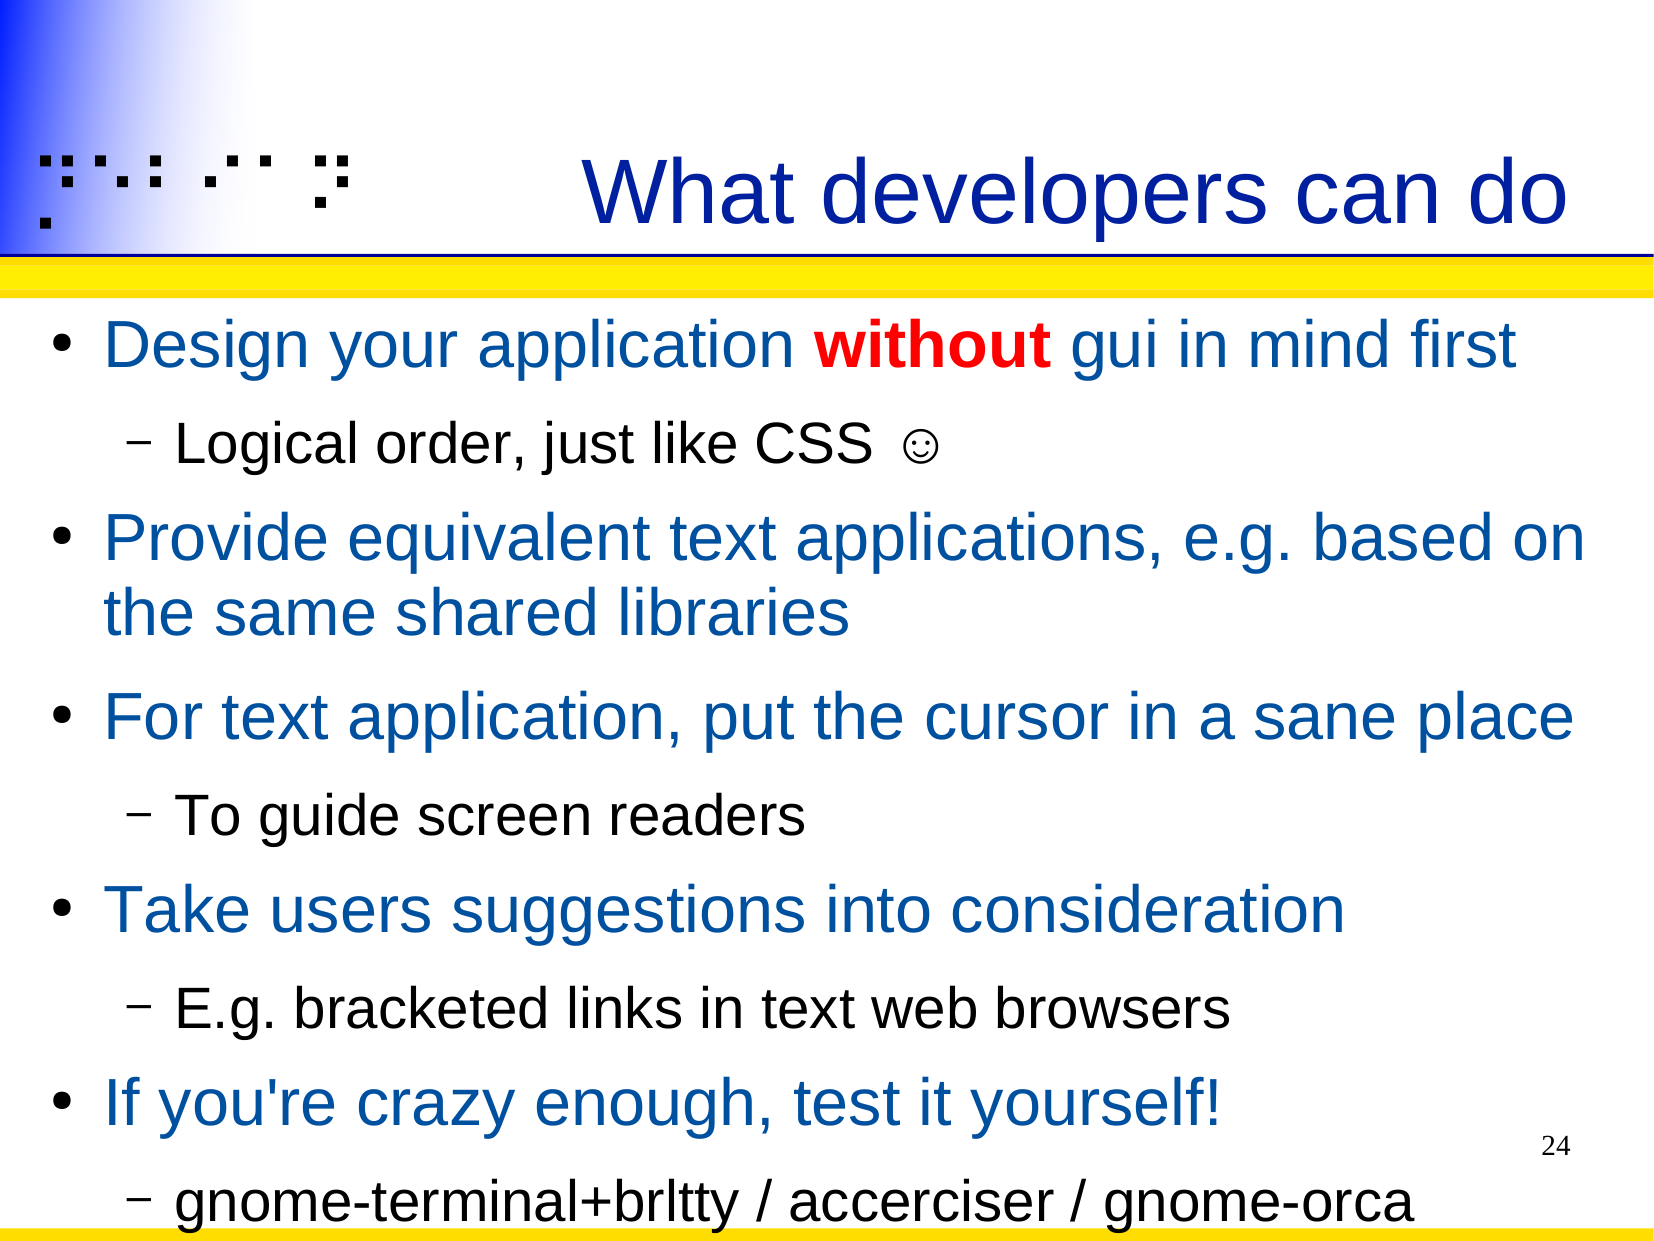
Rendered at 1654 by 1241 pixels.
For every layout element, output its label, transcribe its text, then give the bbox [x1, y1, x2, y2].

title What developers can do [372, 134, 1571, 250]
list Design your application without gui in mind first Logical order, just like CSS ☺ Provide equivalent text applications, e.g. based on the same shared libraries For text application, put the cursor in a sane place To guide screen readers Take users suggestions into consideration E.g. bracketed links in text web browsers If you're crazy enough, test it yourself! gnome-terminal+brltty / accerciser / gnome-orca [32, 307, 1622, 1235]
